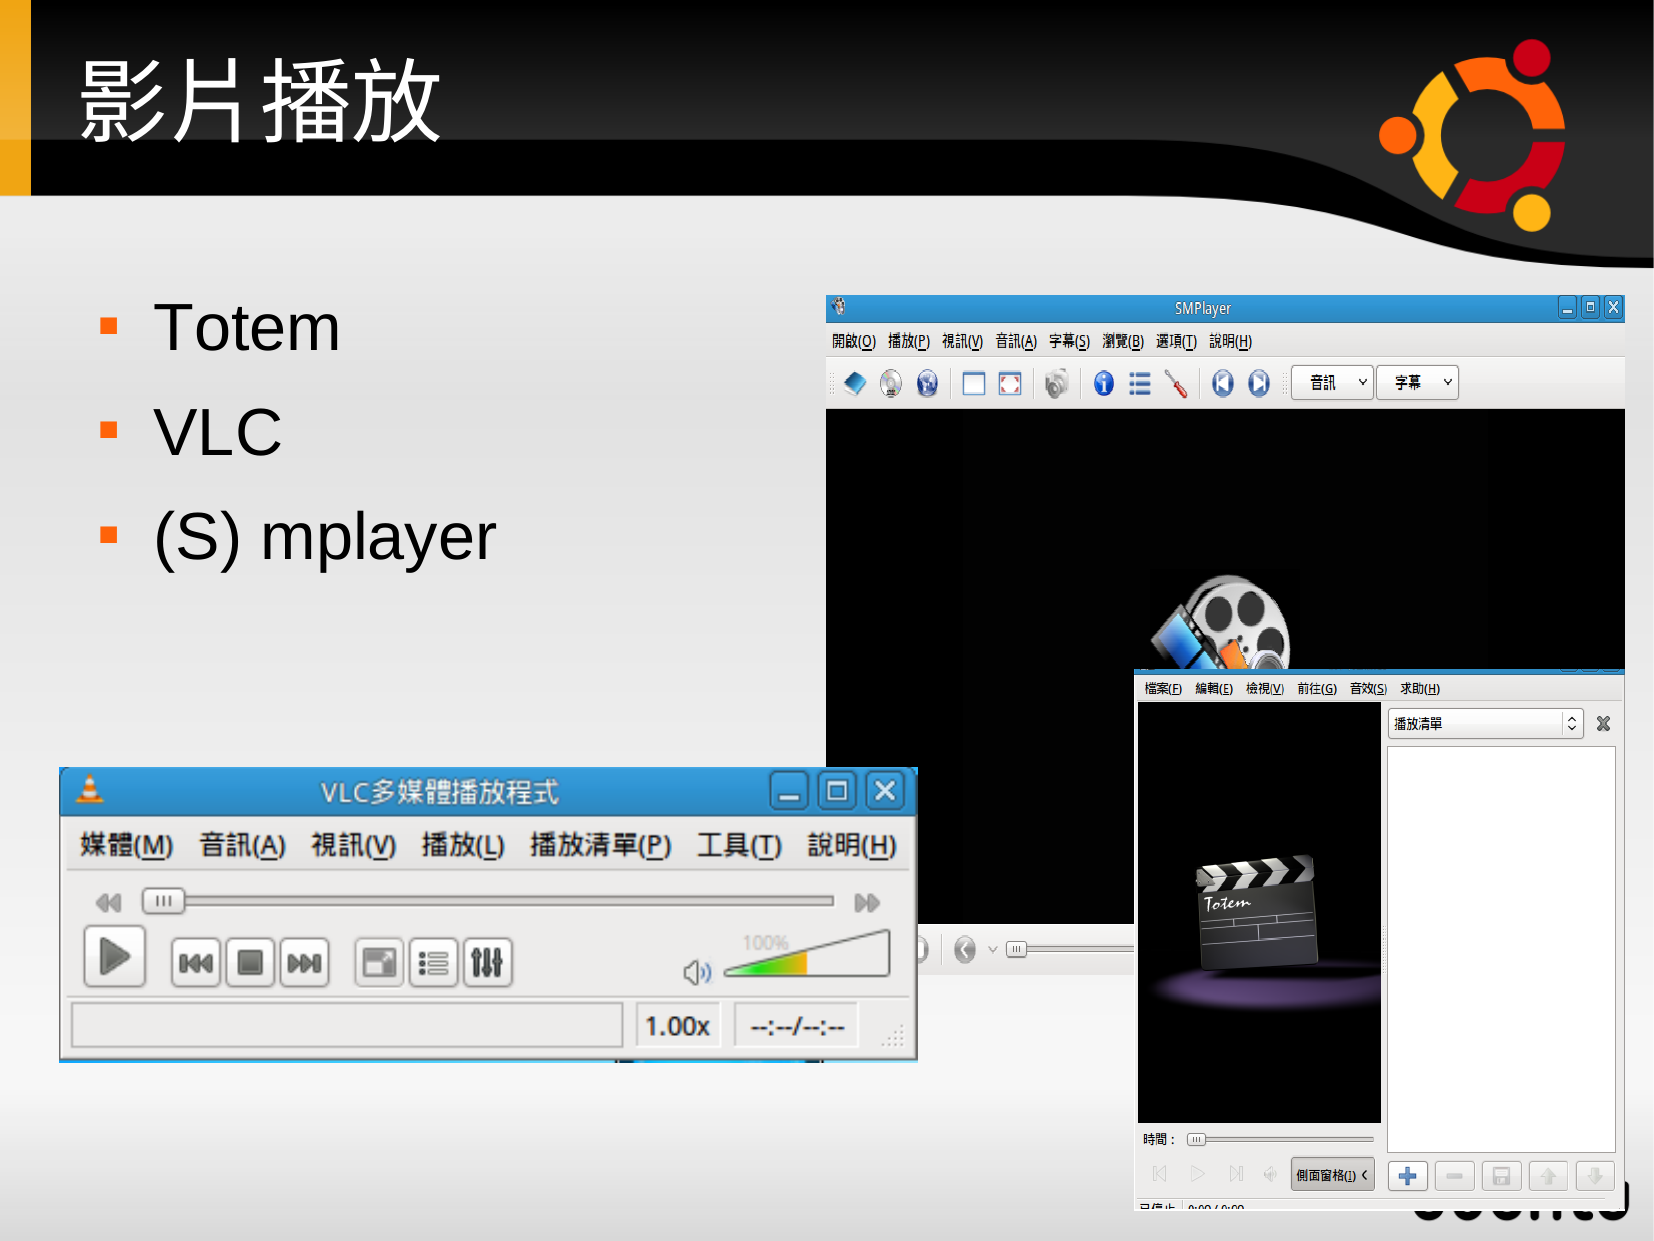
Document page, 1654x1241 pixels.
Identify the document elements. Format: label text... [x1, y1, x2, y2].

list Totem VLC (S) mplayer [82, 975, 1134, 1094]
picture [0, 0, 1654, 1241]
list Totem VLC (S) mplayer [82, 290, 1571, 767]
title 影片播放 [76, 7, 1565, 200]
